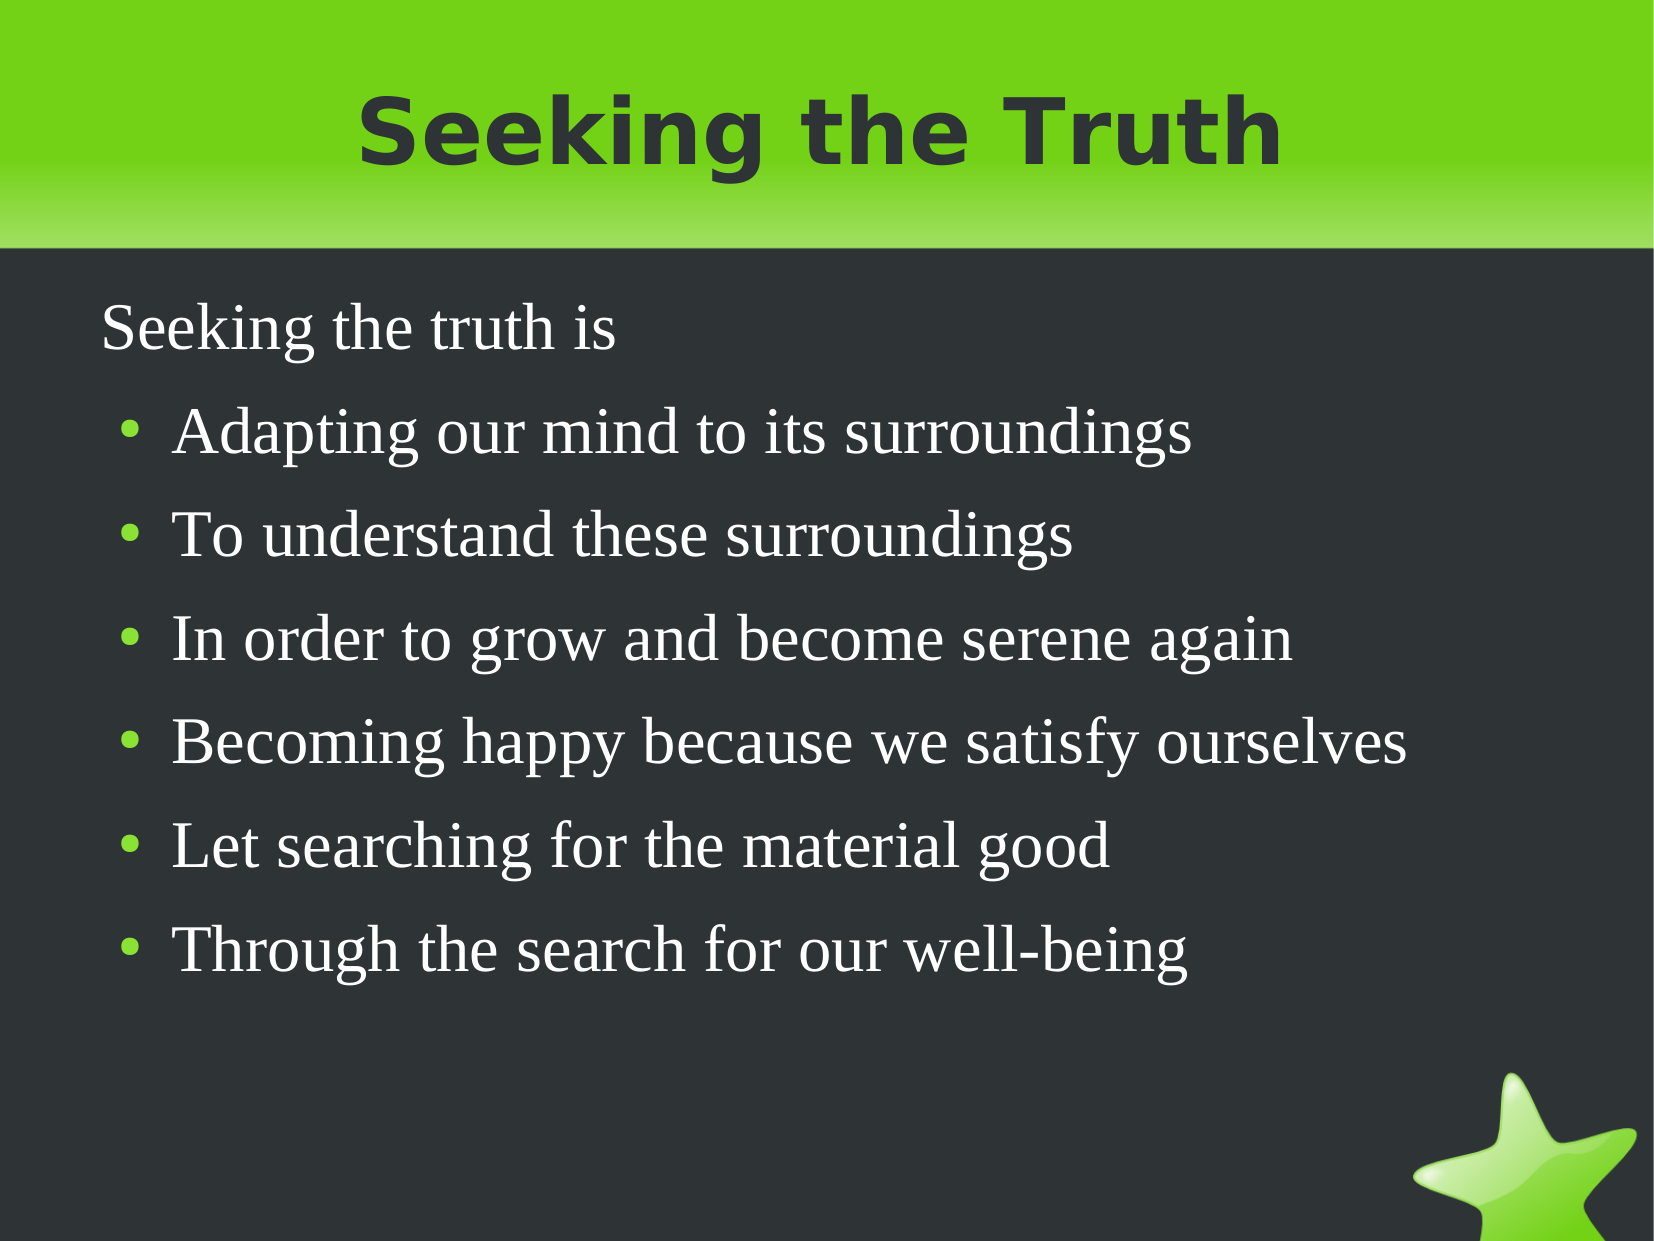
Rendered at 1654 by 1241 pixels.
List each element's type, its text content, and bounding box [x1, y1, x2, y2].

picture [0, 0, 1654, 1241]
list Seeking the truth is Adapting our mind to its surroundings To understand these surroundings In order to grow and become serene again Becoming happy because we satisfy ourselves Let searching for the material good Through the search for our well-being [82, 290, 1571, 1094]
title Seeking the Truth [76, 36, 1565, 229]
